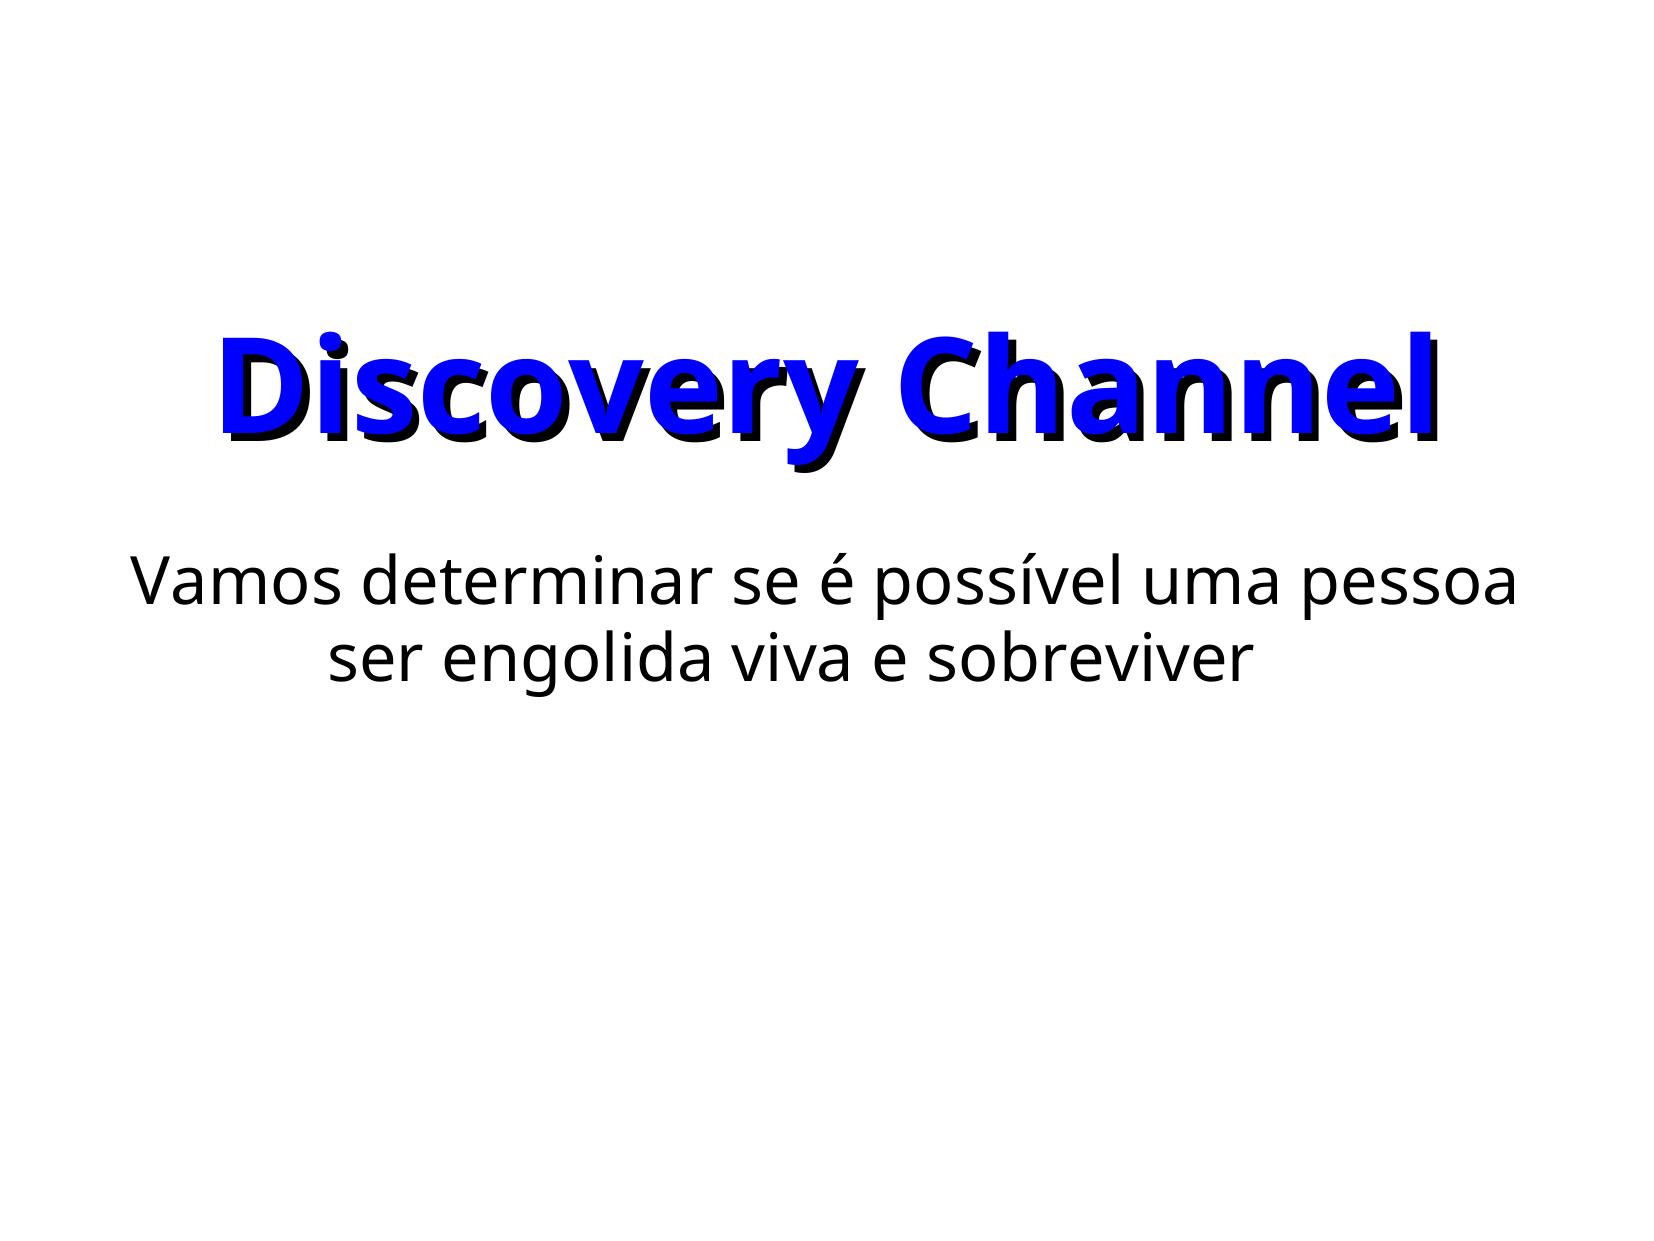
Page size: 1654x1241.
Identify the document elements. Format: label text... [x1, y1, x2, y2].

text_box Discovery Channel Vamos determinar se é possível uma pessoa ser engolida viva e sobreviver [82, 56, 1571, 1102]
